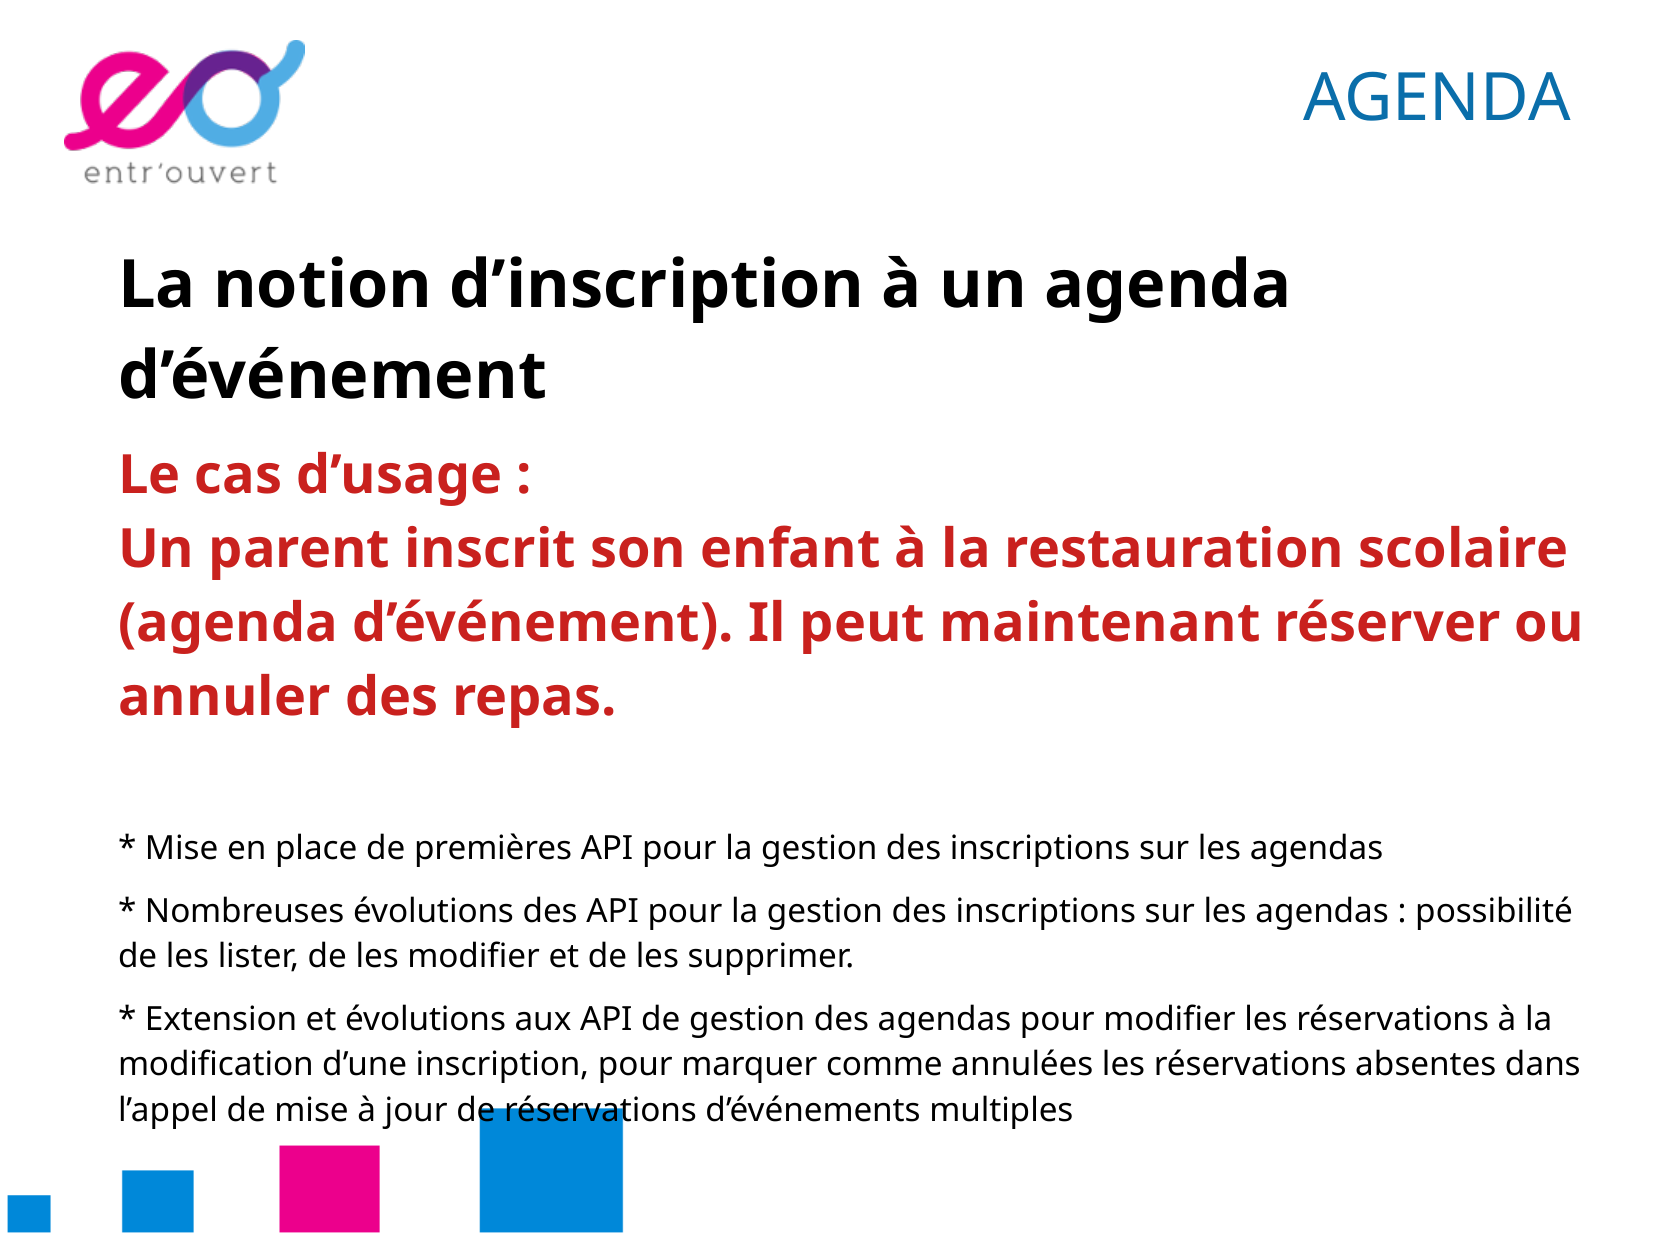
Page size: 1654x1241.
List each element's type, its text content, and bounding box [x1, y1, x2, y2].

picture [606, 1112, 614, 1119]
picture [155, 1106, 165, 1119]
title Agenda [354, 49, 1571, 257]
picture [135, 1112, 143, 1119]
picture [362, 1112, 370, 1119]
picture [461, 1106, 471, 1119]
picture [64, 40, 305, 184]
picture [5, 1106, 626, 1235]
picture [231, 1106, 241, 1119]
picture [176, 1106, 186, 1119]
picture [398, 1106, 408, 1119]
text_box La notion d’inscription à un agenda d’événement Le cas d’usage : Un parent inscrit son enfant à la restauration scolaire (agenda d’événement). Il peut maintenant réserver ou annuler des repas. * Mise en place de premières API pour la gestion des inscriptions sur les agendas * Nombreuses évolutions des API pour la gestion des inscriptions sur les agendas : possibilité de les lister, de les modifier et de les supprimer. * Extension et évolutions aux API de gestion des agendas pour modifier les réservations à la modification d’une inscription, pour marquer comme annulées les réservations absentes dans l’appel de mise à jour de réservations d’événements multiples [118, 236, 1595, 1089]
picture [419, 1106, 428, 1119]
picture [588, 1106, 597, 1118]
